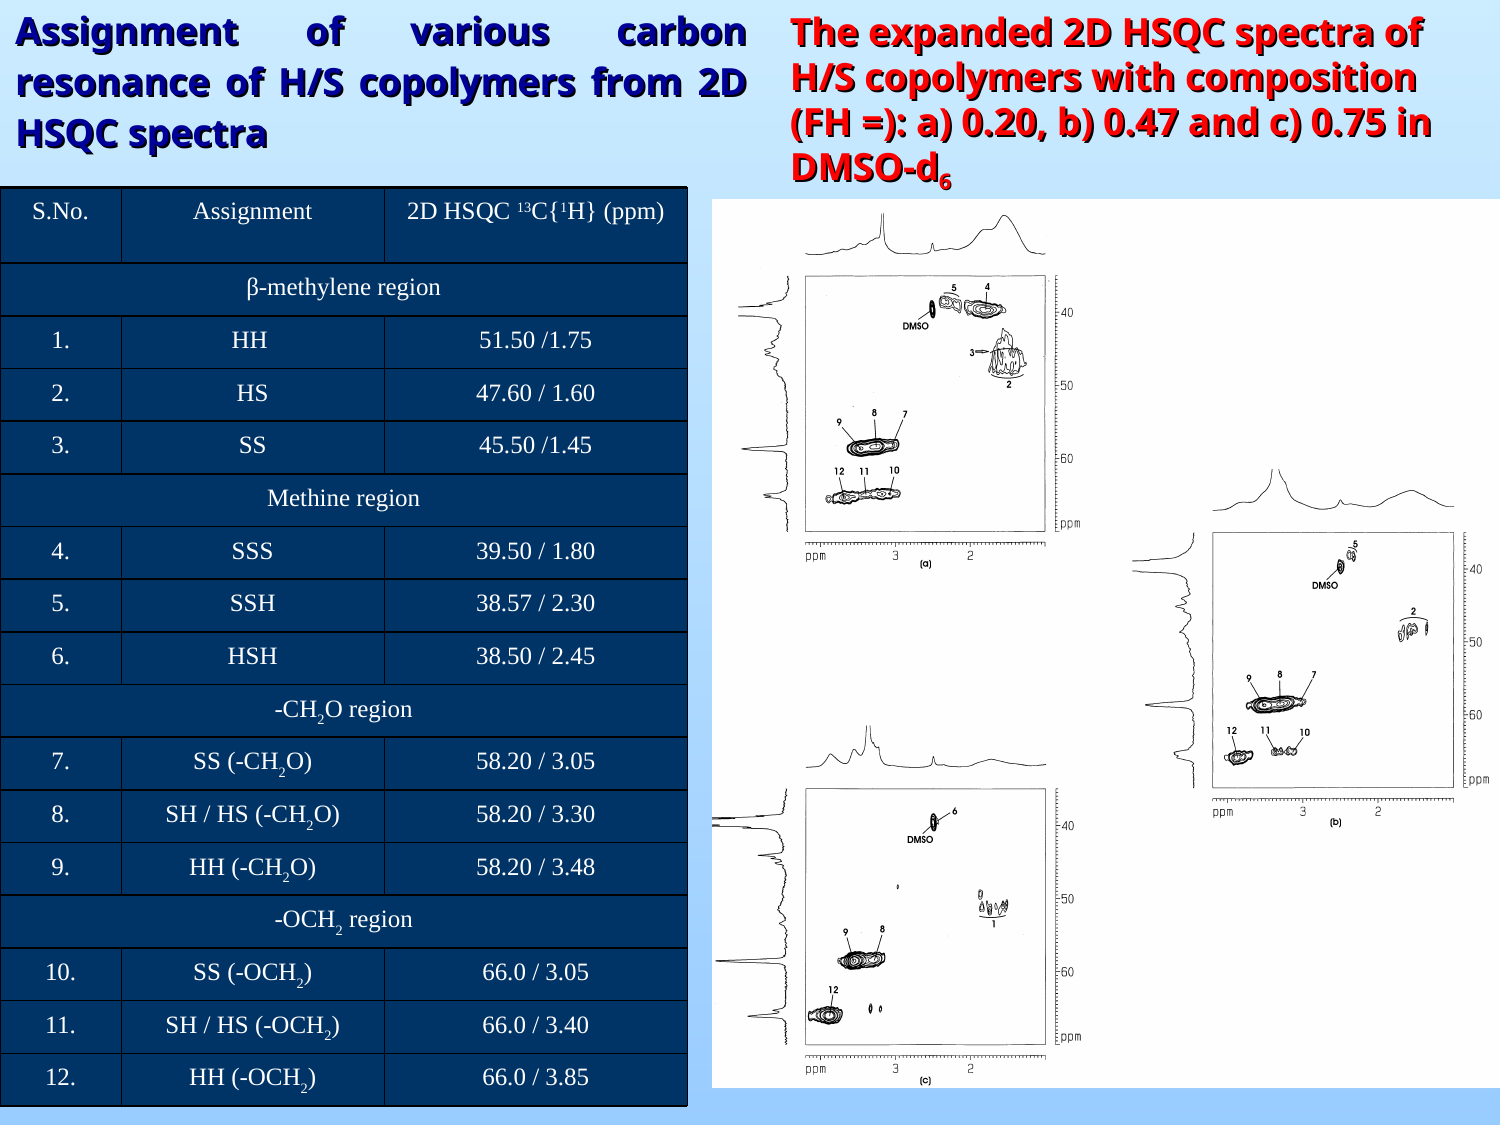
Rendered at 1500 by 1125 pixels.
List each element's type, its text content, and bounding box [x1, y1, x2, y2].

text_box 12. [1, 1054, 121, 1105]
text_box 4. [1, 527, 121, 578]
text_box 11. [1, 1001, 121, 1053]
text_box 1. [1, 317, 121, 368]
text_box 66.0 / 3.40 [385, 1001, 687, 1053]
text_box HS [122, 369, 384, 420]
text_box 58.20 / 3.30 [385, 791, 687, 842]
text_box HH (-CH2O) [122, 843, 384, 894]
text_box 51.50 /1.75 [385, 317, 687, 368]
text_box SSS [122, 527, 384, 578]
text_box β-methylene region [1, 264, 687, 315]
text_box 38.57 / 2.30 [385, 580, 687, 631]
text_box SH / HS (-CH2O) [122, 791, 384, 842]
text_box 45.50 /1.45 [385, 422, 687, 473]
text_box SS (-CH2O) [122, 738, 384, 789]
text_box SS (-OCH2) [122, 949, 384, 1000]
text_box 7. [1, 738, 121, 789]
text_box 8. [1, 791, 121, 842]
text_box 47.60 / 1.60 [385, 369, 687, 420]
text_box SSH [122, 580, 384, 631]
text_box 2. [1, 369, 121, 420]
text_box 58.20 / 3.48 [385, 843, 687, 894]
text_box HSH [122, 633, 384, 684]
text_box 2D HSQC 13C{1H} (ppm) [385, 189, 687, 262]
text_box 6. [1, 633, 121, 684]
text_box -OCH2 region [1, 896, 687, 947]
text_box 39.50 / 1.80 [385, 527, 687, 578]
text_box 66.0 / 3.05 [385, 949, 687, 1000]
text_box The expanded 2D HSQC spectra of H/S copolymers with composition (FH =): a) 0.20, b) 0.47 and c) 0.75 in DMSO-d6 [774, 0, 1476, 202]
text_box S.No. [1, 189, 121, 262]
text_box 38.50 / 2.45 [385, 633, 687, 684]
text_box 9. [1, 843, 121, 894]
text_box 10. [1, 949, 121, 1000]
text_box Assignment [122, 189, 384, 262]
text_box Methine region [1, 475, 687, 526]
text_box SH / HS (-OCH2) [122, 1001, 384, 1053]
title Assignment of various carbon resonance of H/S copolymers from 2D HSQC spectra [0, 0, 763, 163]
text_box -CH2O region [1, 685, 687, 736]
text_box 58.20 / 3.05 [385, 738, 687, 789]
text_box 3. [1, 422, 121, 473]
text_box HH [122, 317, 384, 368]
picture [712, 199, 1500, 1088]
text_box 66.0 / 3.85 [385, 1054, 687, 1105]
text_box HH (-OCH2) [122, 1054, 384, 1105]
text_box 5. [1, 580, 121, 631]
text_box SS [122, 422, 384, 473]
